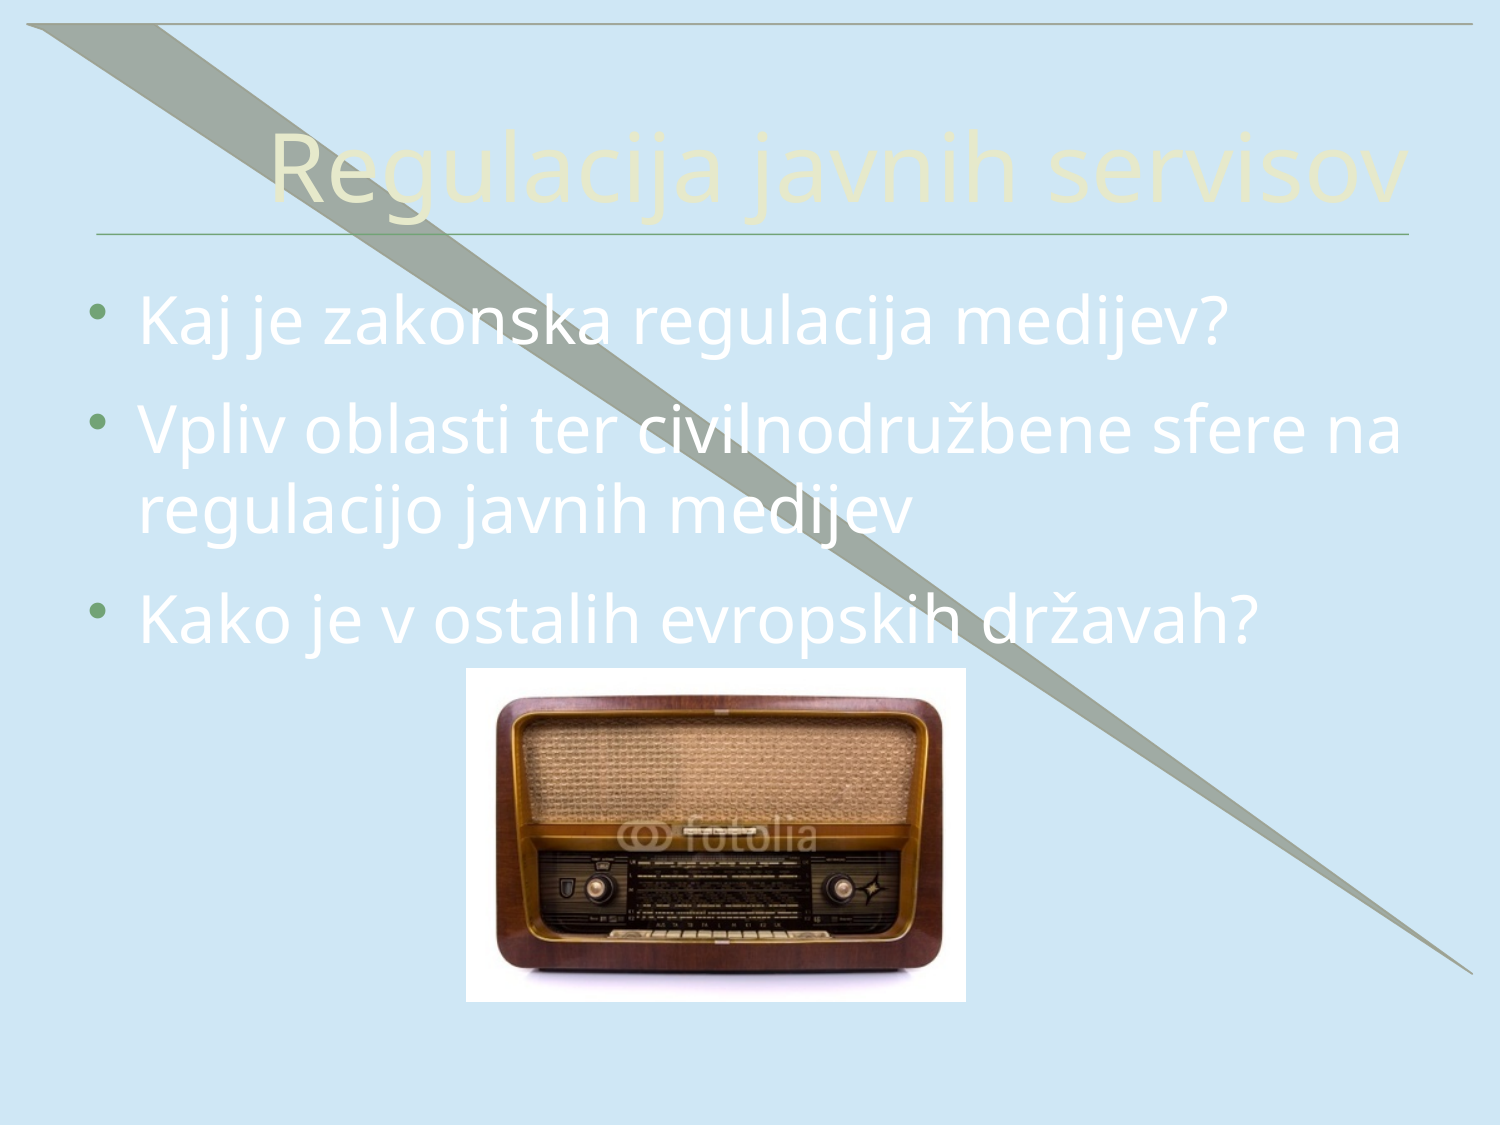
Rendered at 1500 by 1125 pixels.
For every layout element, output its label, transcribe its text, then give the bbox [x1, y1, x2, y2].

title Regulacija javnih servisov [75, 41, 1425, 230]
list Kaj je zakonska regulacija medijev? Vpliv oblasti ter civilnodružbene sfere na regulacijo javnih medijev Kako je v ostalih evropskih državah? [75, 270, 1425, 1013]
picture [466, 668, 966, 1003]
